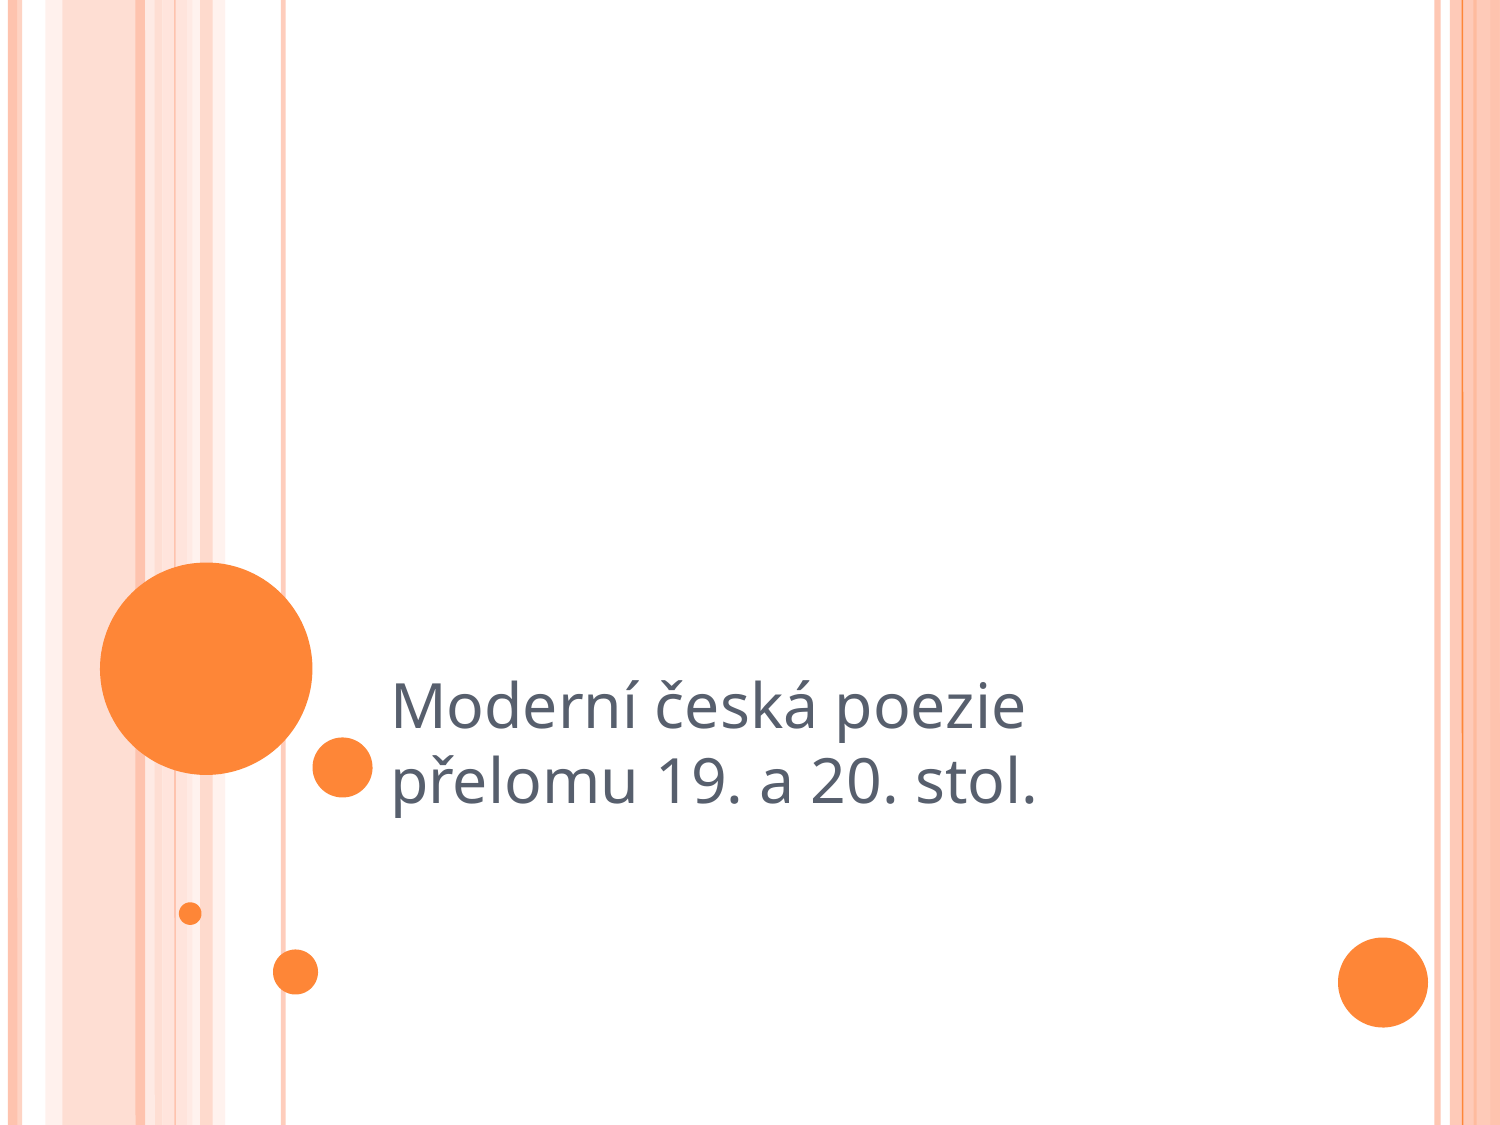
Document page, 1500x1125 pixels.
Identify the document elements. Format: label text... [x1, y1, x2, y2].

text_box [1429, 417, 1493, 1018]
title Moderní česká poezie přelomu 19. a 20. stol. [375, 512, 1388, 824]
text_box [1430, 36, 1493, 412]
